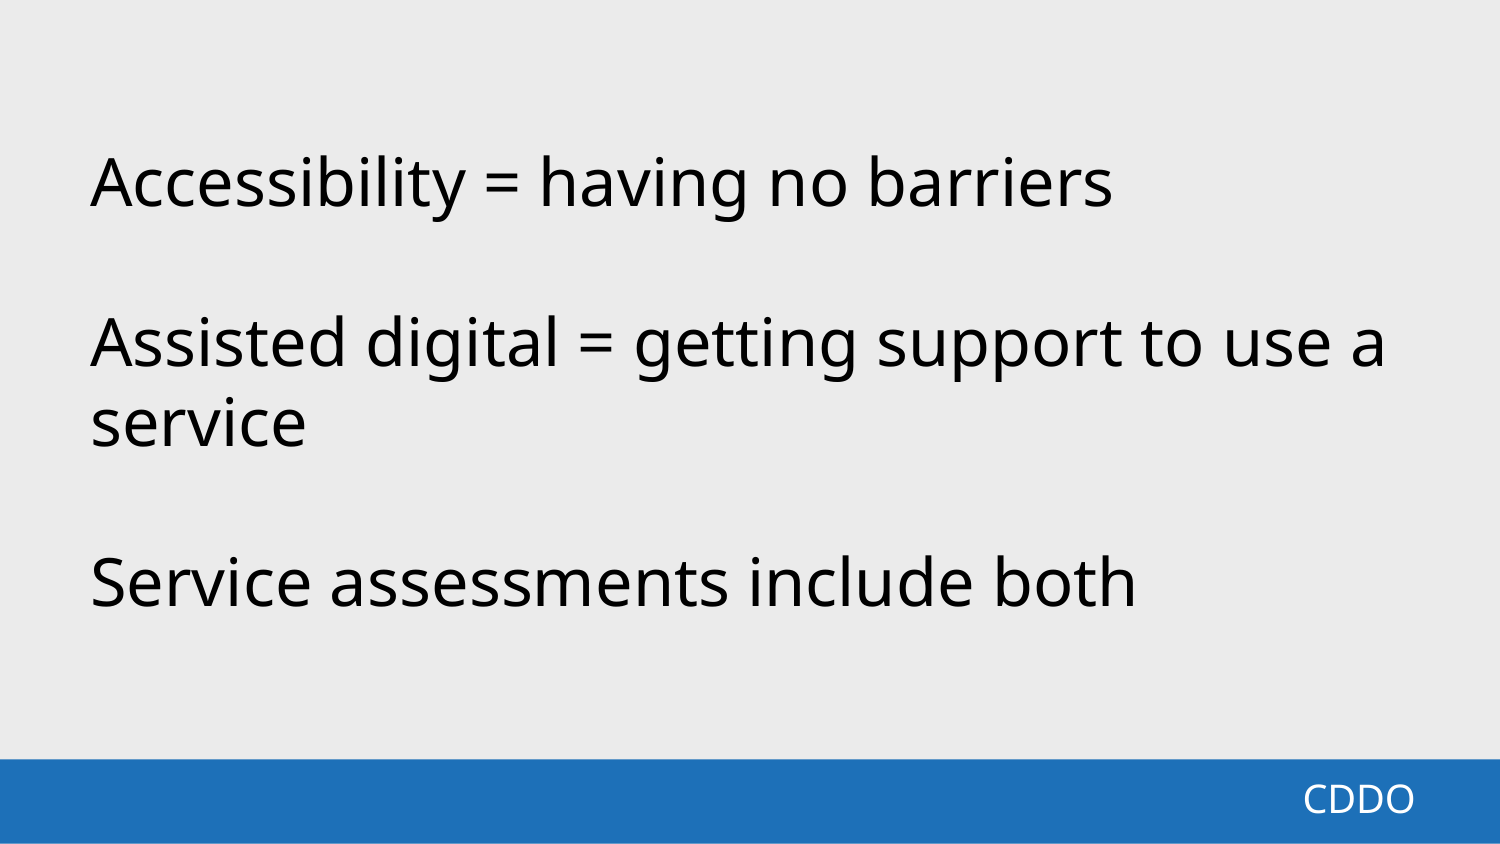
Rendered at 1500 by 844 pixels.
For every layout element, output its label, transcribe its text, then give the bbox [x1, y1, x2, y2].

text_box Accessibility = having no barriers Assisted digital = getting support to use a service Service assessments include both [87, 0, 1416, 760]
